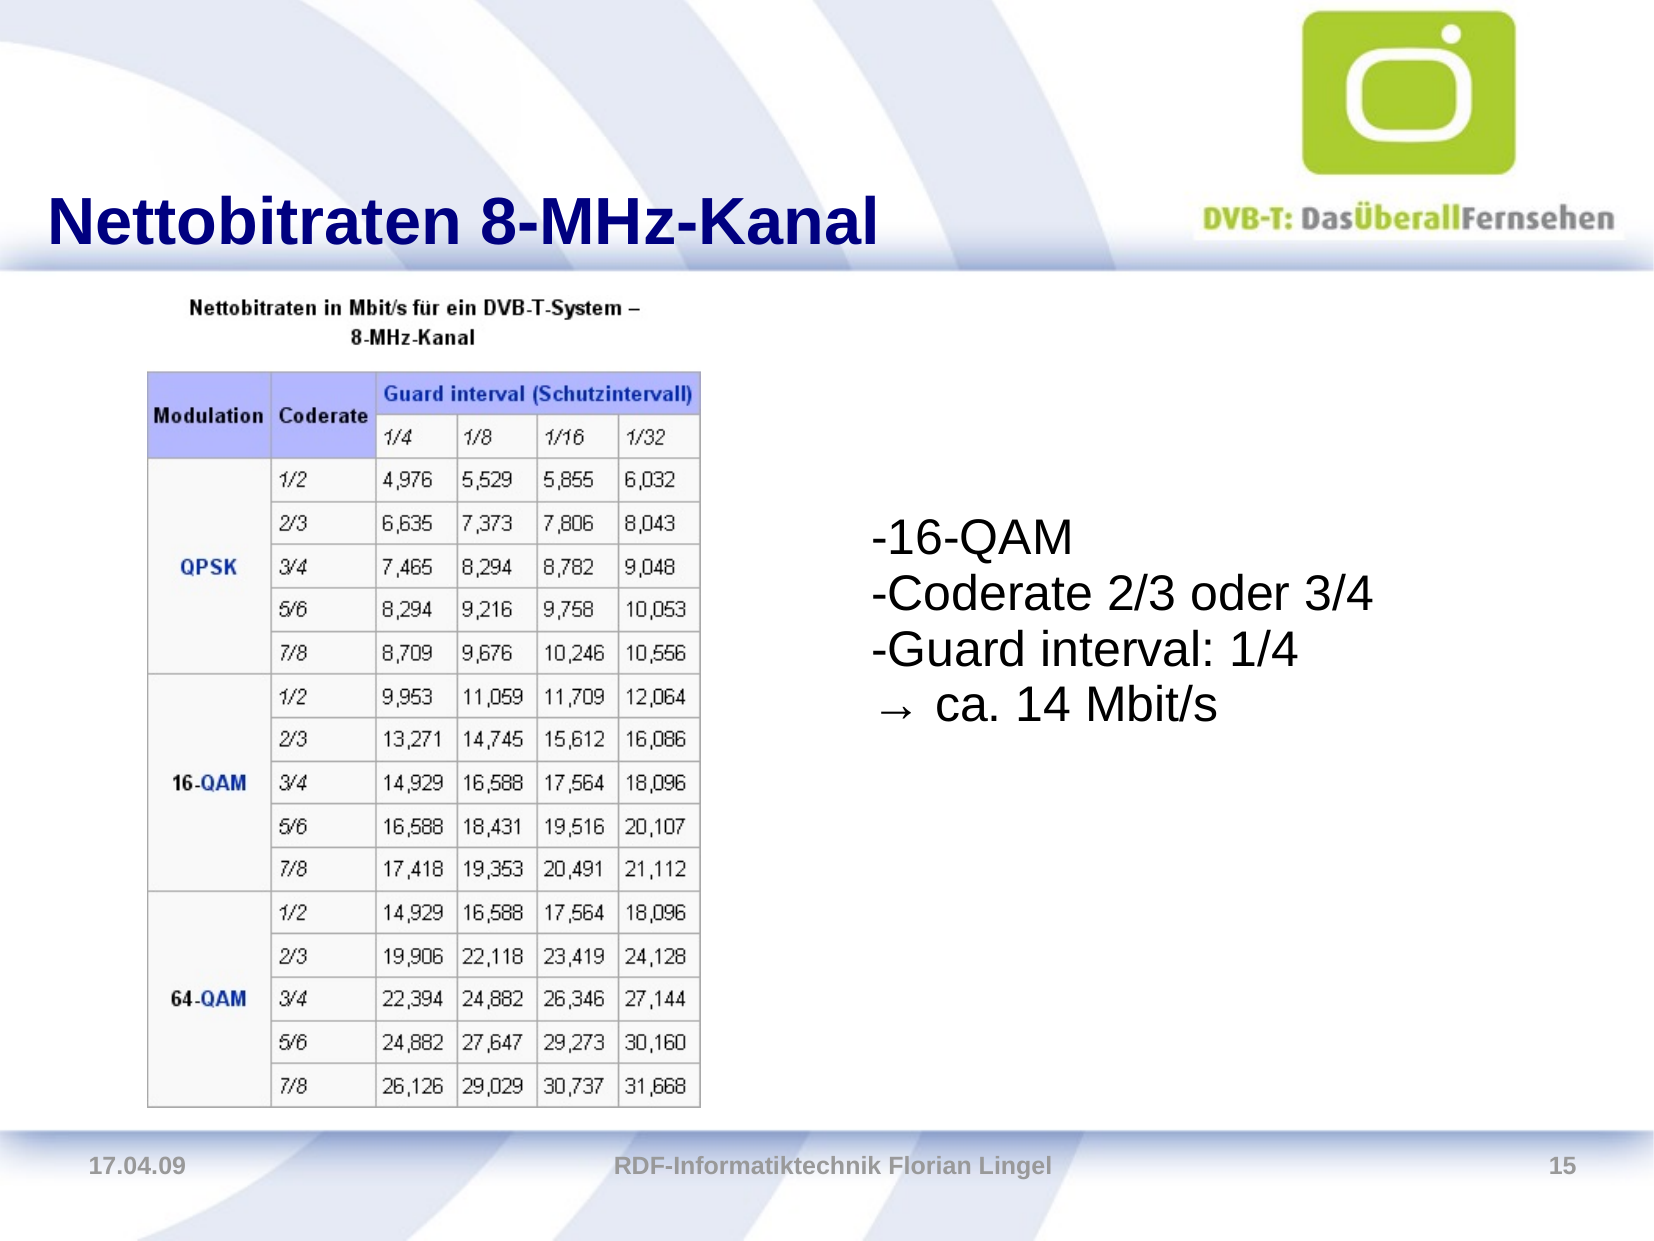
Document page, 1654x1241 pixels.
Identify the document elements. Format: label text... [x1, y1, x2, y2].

picture [0, 0, 1654, 1241]
text_box -16-QAM -Coderate 2/3 oder 3/4 -Guard interval: 1/4 → ca. 14 Mbit/s [856, 501, 1418, 782]
title Nettobitraten 8-MHz-Kanal [47, 184, 1063, 259]
